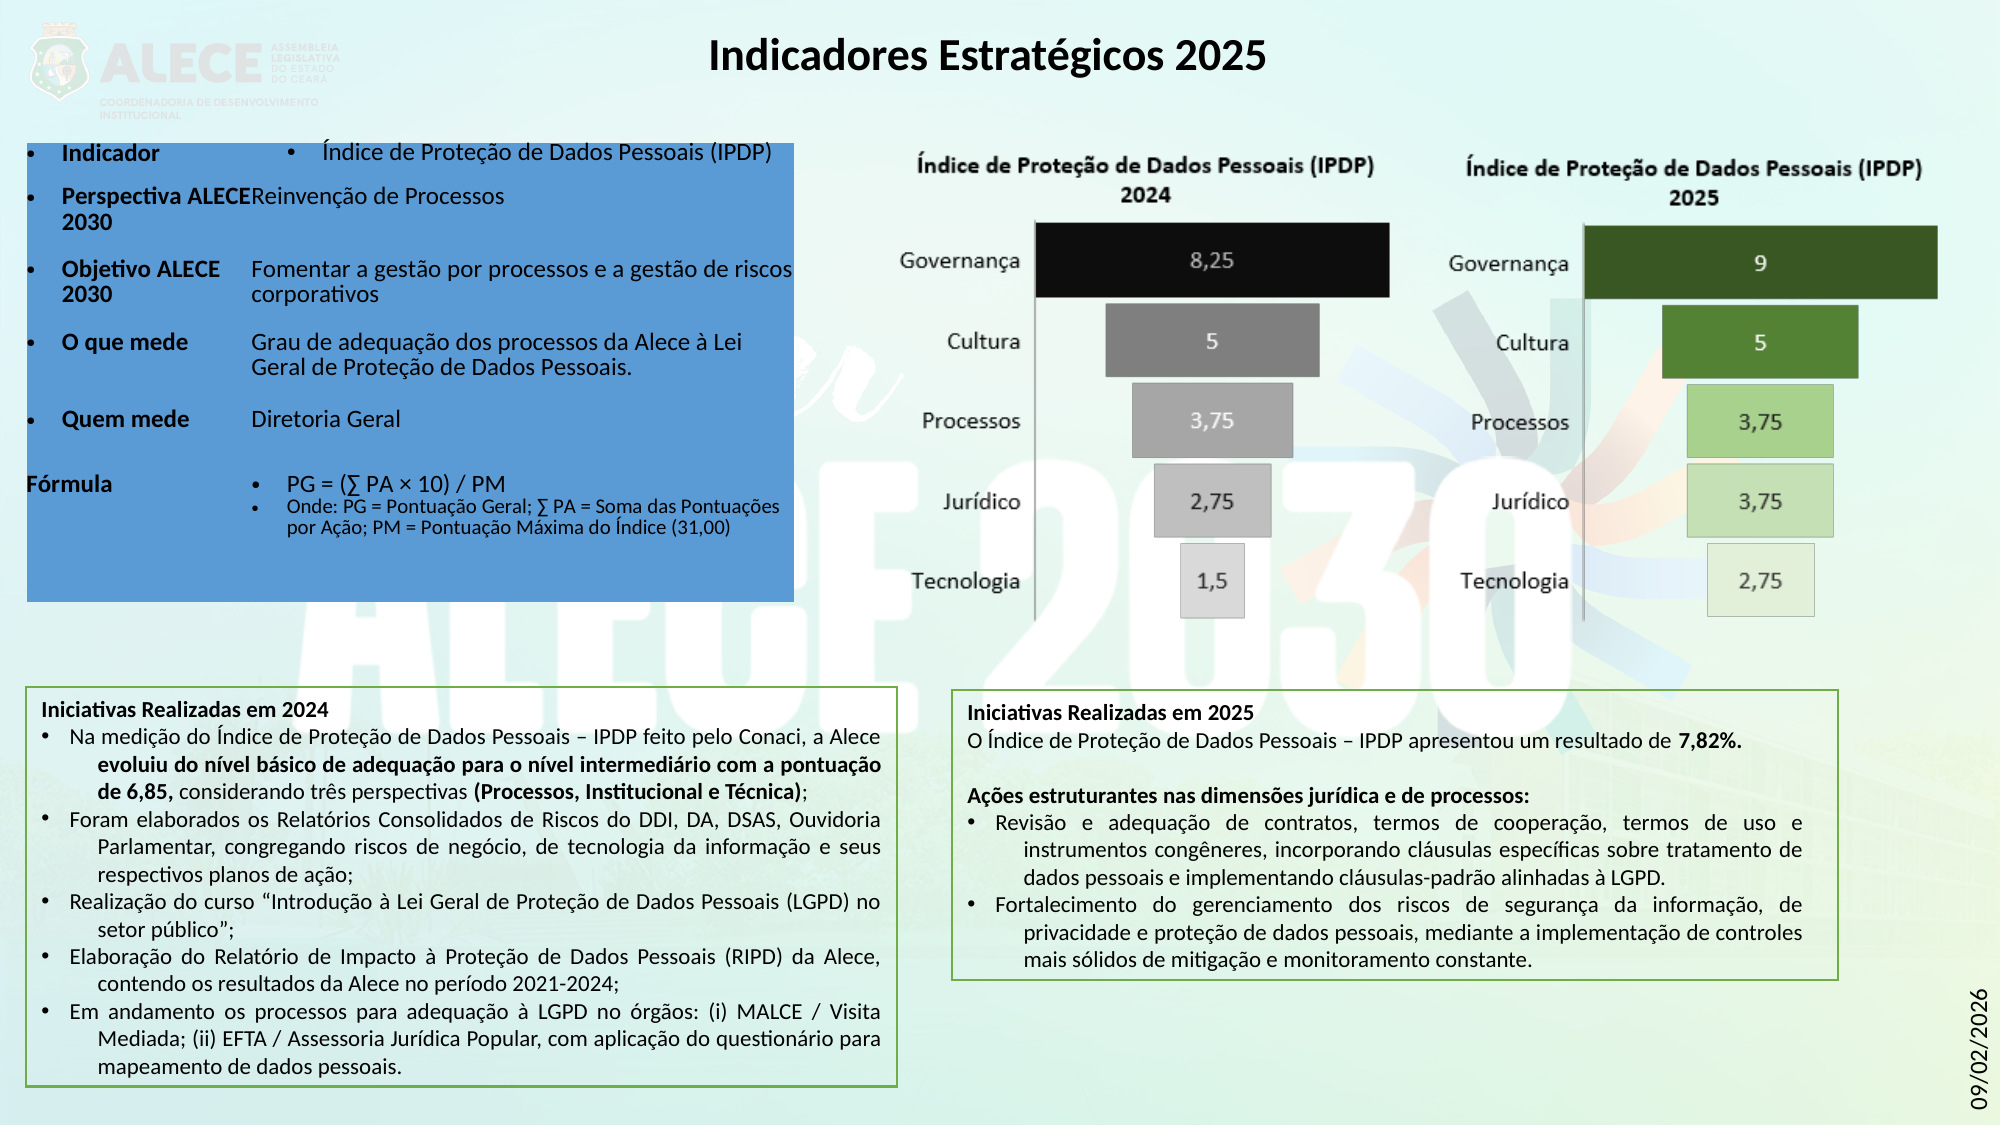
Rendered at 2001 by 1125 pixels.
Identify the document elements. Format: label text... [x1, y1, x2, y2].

table_header Indicador [27, 143, 252, 186]
table_cell Fomentar a gestão por processos e a gestão de riscos corporativos [252, 259, 794, 331]
table_cell Grau de adequação dos processos da Alece à Lei Geral de Proteção de Dados Pessoais. [252, 331, 794, 409]
picture [888, 139, 1407, 637]
table_cell O que mede [27, 331, 252, 409]
table_cell Objetivo ALECE 2030 [27, 259, 252, 331]
text_box 09/02/2026 [1954, 972, 2000, 1125]
table_cell Perspectiva ALECE 2030 [27, 186, 252, 259]
table_cell PG = (∑ PA × 10) / PM Onde: PG = Pontuação Geral; ∑ PA = Soma das Pontuações por Ação; PM = Pontuação Máxima do Índice (31,00) [252, 473, 794, 602]
table_header Índice de Proteção de Dados Pessoais (IPDP) [252, 143, 794, 186]
text_box Iniciativas Realizadas em 2024 Na medição do Índice de Proteção de Dados Pessoais – IPDP feito pelo Conaci, a Alece evoluiu do nível básico de adequação para o nível intermediário com a pontuação de 6,85, considerando três perspectivas (Processos, Institucional e Técnica); Foram elaborados os Relatórios Consolidados de Riscos do DDI, DA, DSAS, Ouvidoria Parlamentar, congregando riscos de negócio, de tecnologia da informação e seus respectivos planos de ação; Realização do curso “Introdução à Lei Geral de Proteção de Dados Pessoais (LGPD) no setor público”; Elaboração do Relatório de Impacto à Proteção de Dados Pessoais (RIPD) da Alece, contendo os resultados da Alece no período 2021-2024; Em andamento os processos para adequação à LGPD no órgãos: (i) MALCE / Visita Mediada; (ii) EFTA / Assessoria Jurídica Popular, com aplicação do questionário para mapeamento de dados pessoais. [26, 687, 897, 1086]
table_cell Reinvenção de Processos [252, 186, 794, 259]
table_cell Fórmula [27, 473, 252, 602]
picture [1437, 142, 1955, 637]
text_box Iniciativas Realizadas em 2025 O Índice de Proteção de Dados Pessoais – IPDP apresentou um resultado de 7,82%. Ações estruturantes nas dimensões jurídica e de processos: Revisão e adequação de contratos, termos de cooperação, termos de uso e instrumentos congêneres, incorporando cláusulas específicas sobre tratamento de dados pessoais e implementando cláusulas-padrão alinhadas à LGPD. Fortalecimento do gerenciamento dos riscos de segurança da informação, de privacidade e proteção de dados pessoais, mediante a implementação de controles mais sólidos de mitigação e monitoramento constante. [952, 690, 1838, 980]
table_cell Quem mede [27, 409, 252, 473]
table_cell Diretoria Geral [252, 409, 794, 473]
title Indicadores Estratégicos 2025 [671, 22, 1305, 89]
